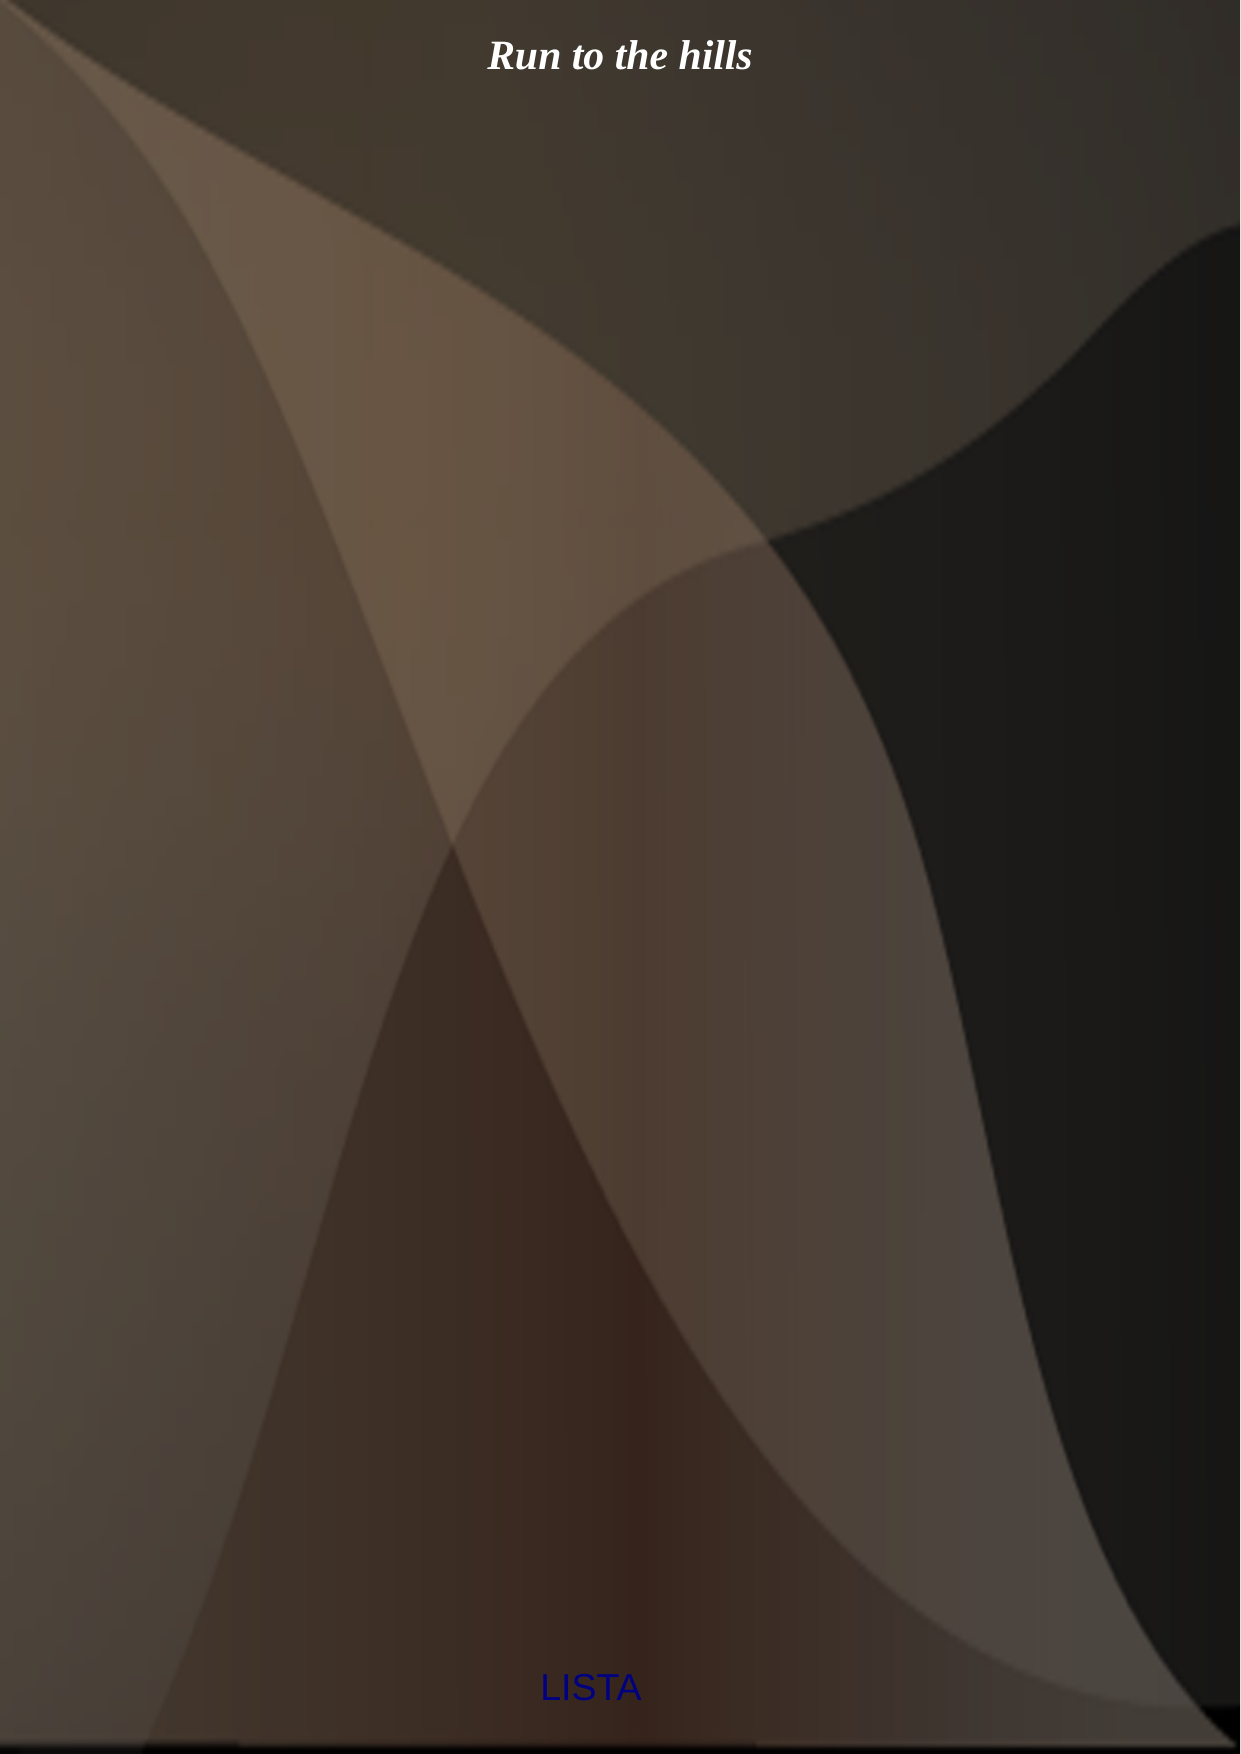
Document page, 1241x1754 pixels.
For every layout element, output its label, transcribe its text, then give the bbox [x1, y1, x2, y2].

text_box LISTA [525, 1659, 657, 1717]
picture [0, 0, 1241, 1754]
title Run to the hills [88, 23, 1152, 88]
